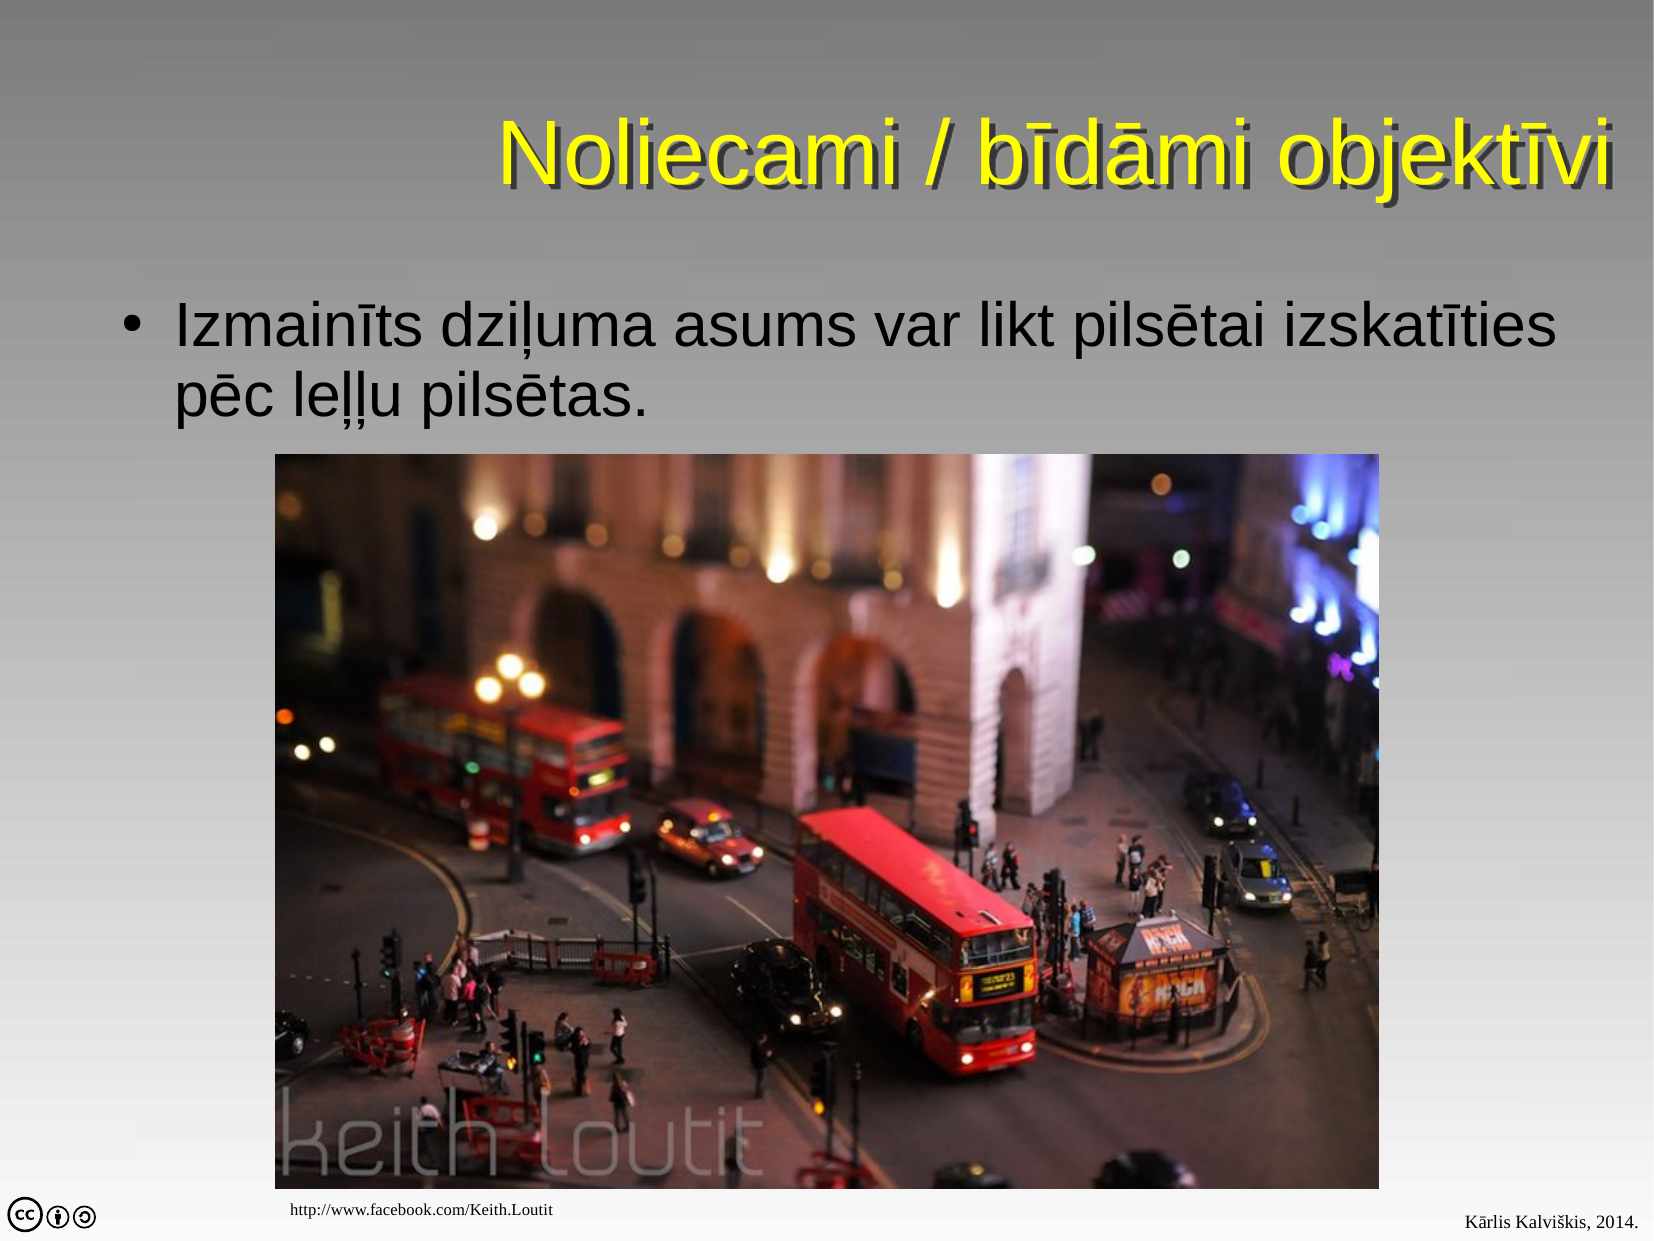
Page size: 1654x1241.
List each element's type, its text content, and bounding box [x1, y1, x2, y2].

picture [0, 0, 1654, 1241]
list Izmainīts dziļuma asums var likt pilsētai izskatīties pēc leļļu pilsētas. [37, 290, 1620, 1010]
text_box http://www.facebook.com/Keith.Loutit [275, 1193, 565, 1227]
title Noliecami / bīdāmi objektīvi [42, 49, 1615, 257]
